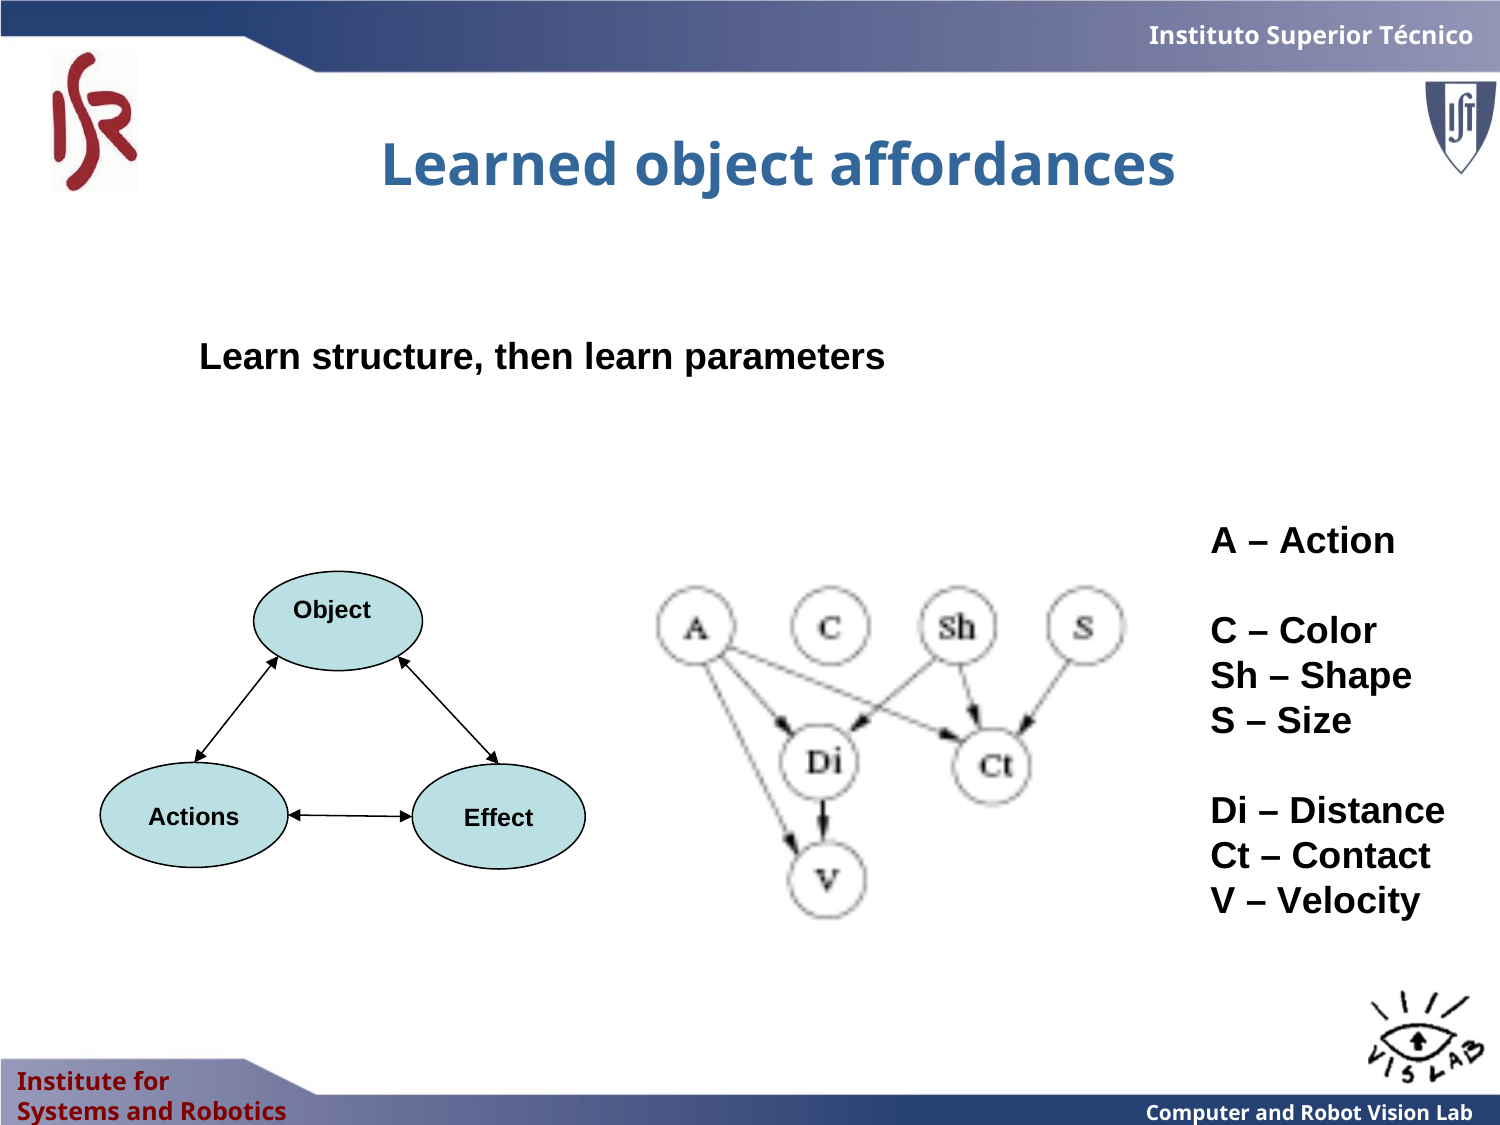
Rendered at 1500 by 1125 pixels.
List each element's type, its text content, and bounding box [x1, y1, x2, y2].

text_box Object [253, 571, 423, 671]
text_box Actions [100, 762, 288, 868]
text_box Learn structure, then learn parameters [184, 324, 902, 386]
text_box A – Action C – Color Sh – Shape S – Size Di – Distance Ct – Contact V – Velocity [1195, 508, 1461, 930]
picture [0, 0, 1500, 1125]
text_box Learned object affordances [227, 104, 1329, 221]
text_box Effect [412, 764, 586, 869]
